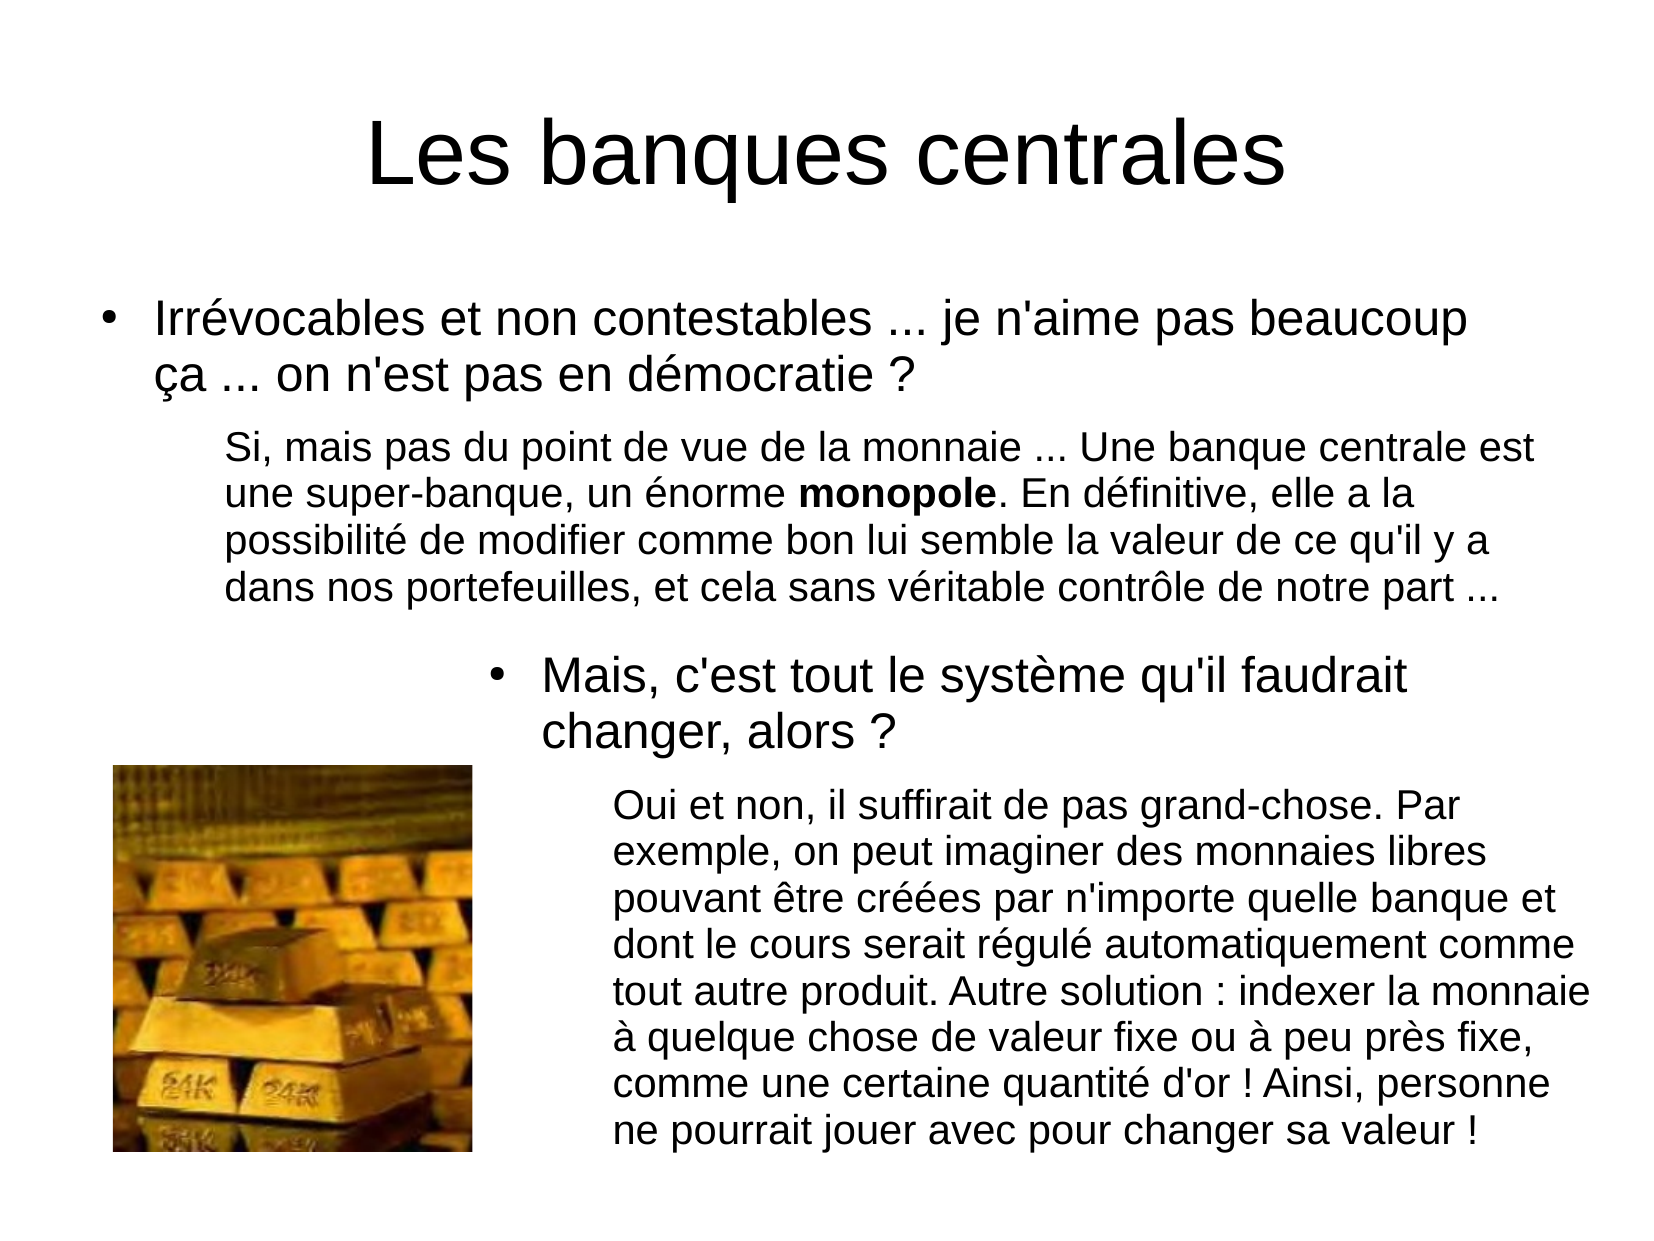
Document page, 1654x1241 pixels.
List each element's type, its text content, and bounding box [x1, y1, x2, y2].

title Les banques centrales [82, 56, 1571, 250]
list Mais, c'est tout le système qu'il faudrait changer, alors ? Oui et non, il suffirait de pas grand-chose. Par exemple, on peut imaginer des monnaies libres pouvant être créées par n'importe quelle banque et dont le cours serait régulé automatiquement comme tout autre produit. Autre solution : indexer la monnaie à quelque chose de valeur fixe ou à peu près fixe, comme une certaine quantité d'or ! Ainsi, personne ne pourrait jouer avec pour changer sa valeur ! [470, 647, 1595, 1156]
picture [112, 765, 470, 1152]
list Irrévocables et non contestables ... je n'aime pas beaucoup ça ... on n'est pas en démocratie ? Si, mais pas du point de vue de la monnaie ... Une banque centrale est une super-banque, un énorme monopole. En définitive, elle a la possibilité de modifier comme bon lui semble la valeur de ce qu'il y a dans nos portefeuilles, et cela sans véritable contrôle de notre part ... [82, 290, 1571, 1137]
